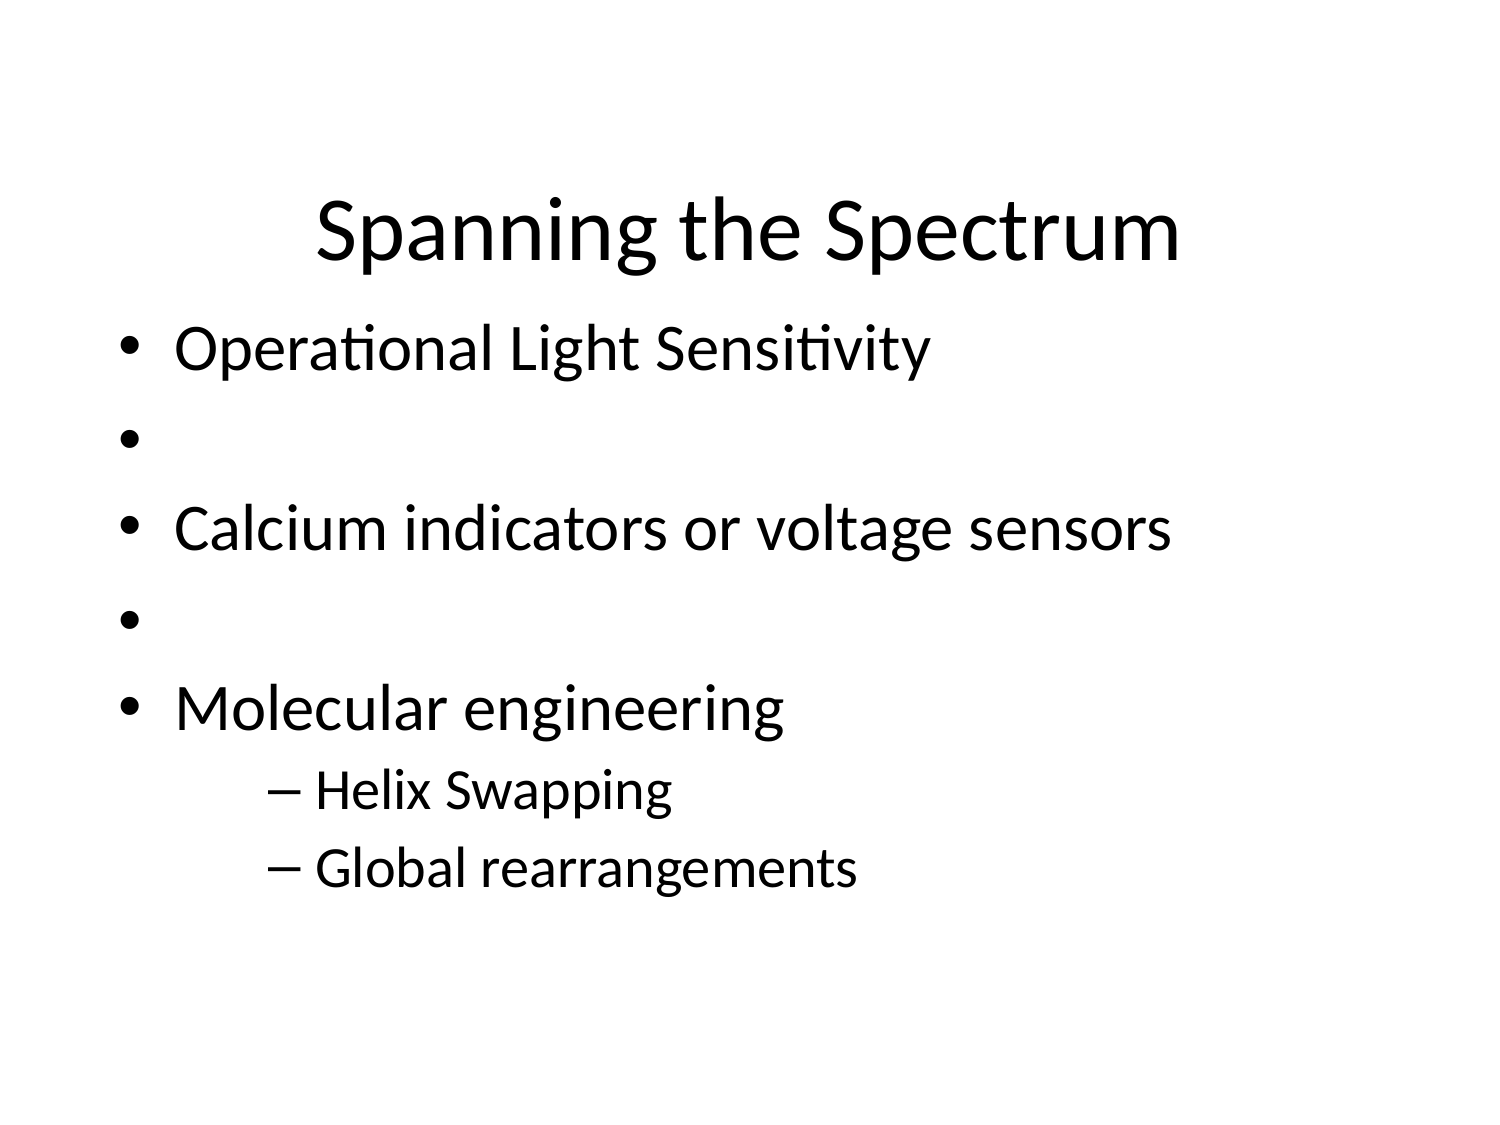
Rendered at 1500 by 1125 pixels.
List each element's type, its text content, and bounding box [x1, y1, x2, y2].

title Spanning the Spectrum [103, 141, 1397, 305]
list Operational Light Sensitivity Calcium indicators or voltage sensors Molecular engineering Helix Swapping Global rearrangements [103, 305, 1397, 923]
